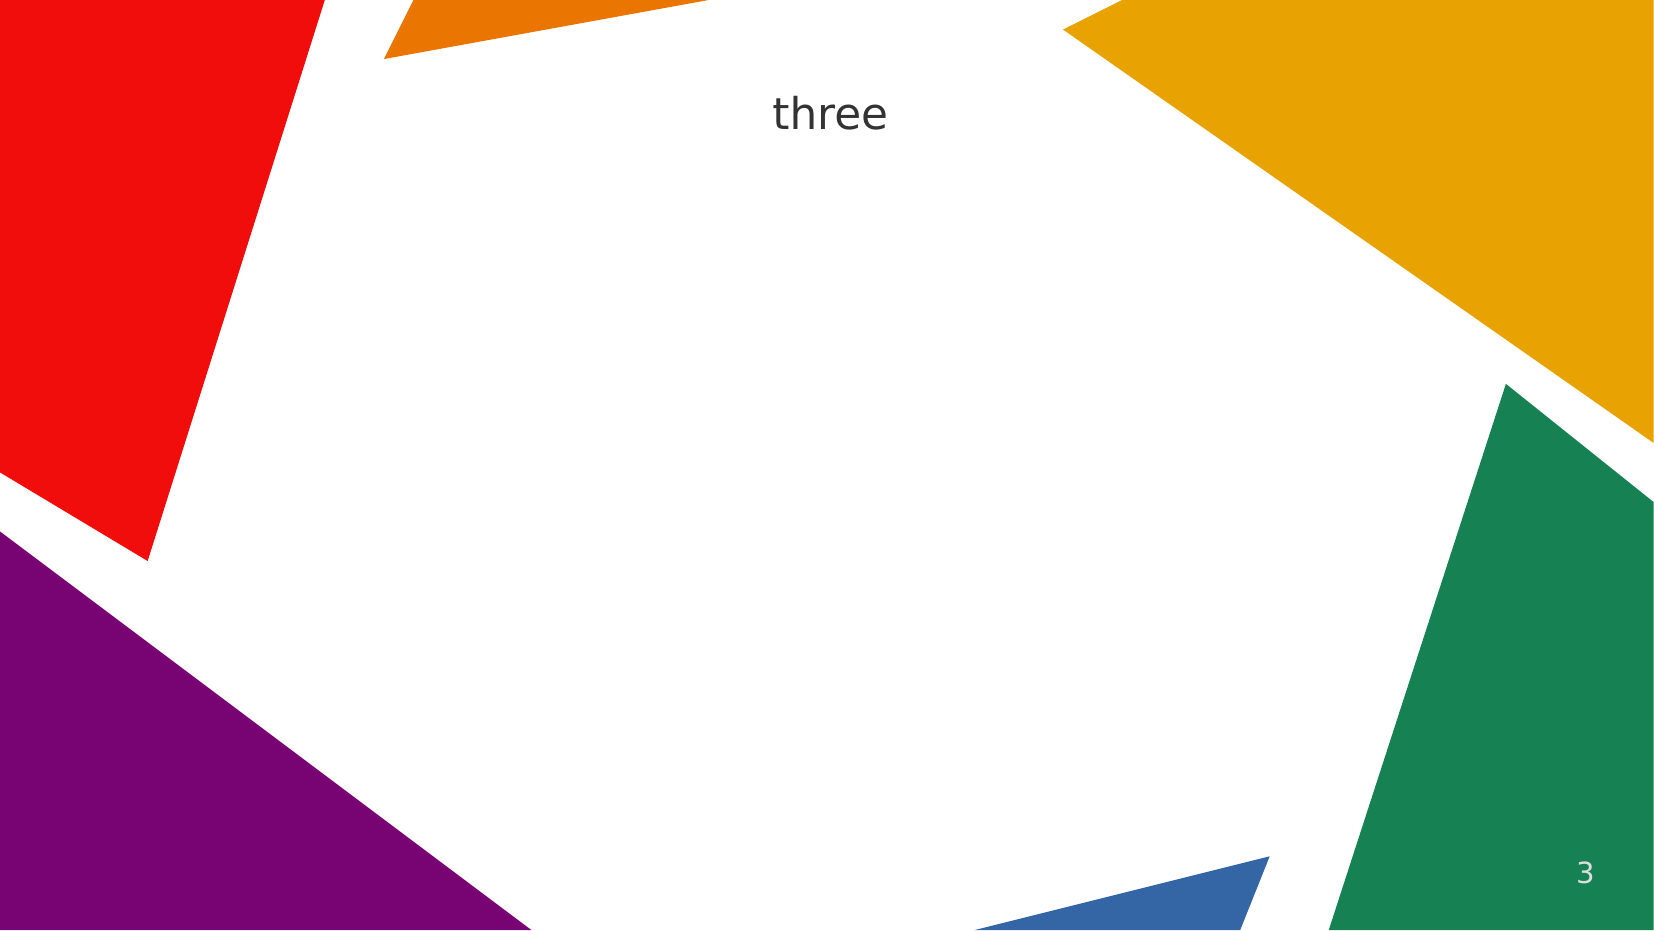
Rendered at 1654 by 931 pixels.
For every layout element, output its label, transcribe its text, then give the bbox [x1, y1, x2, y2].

title three [289, 37, 1372, 193]
